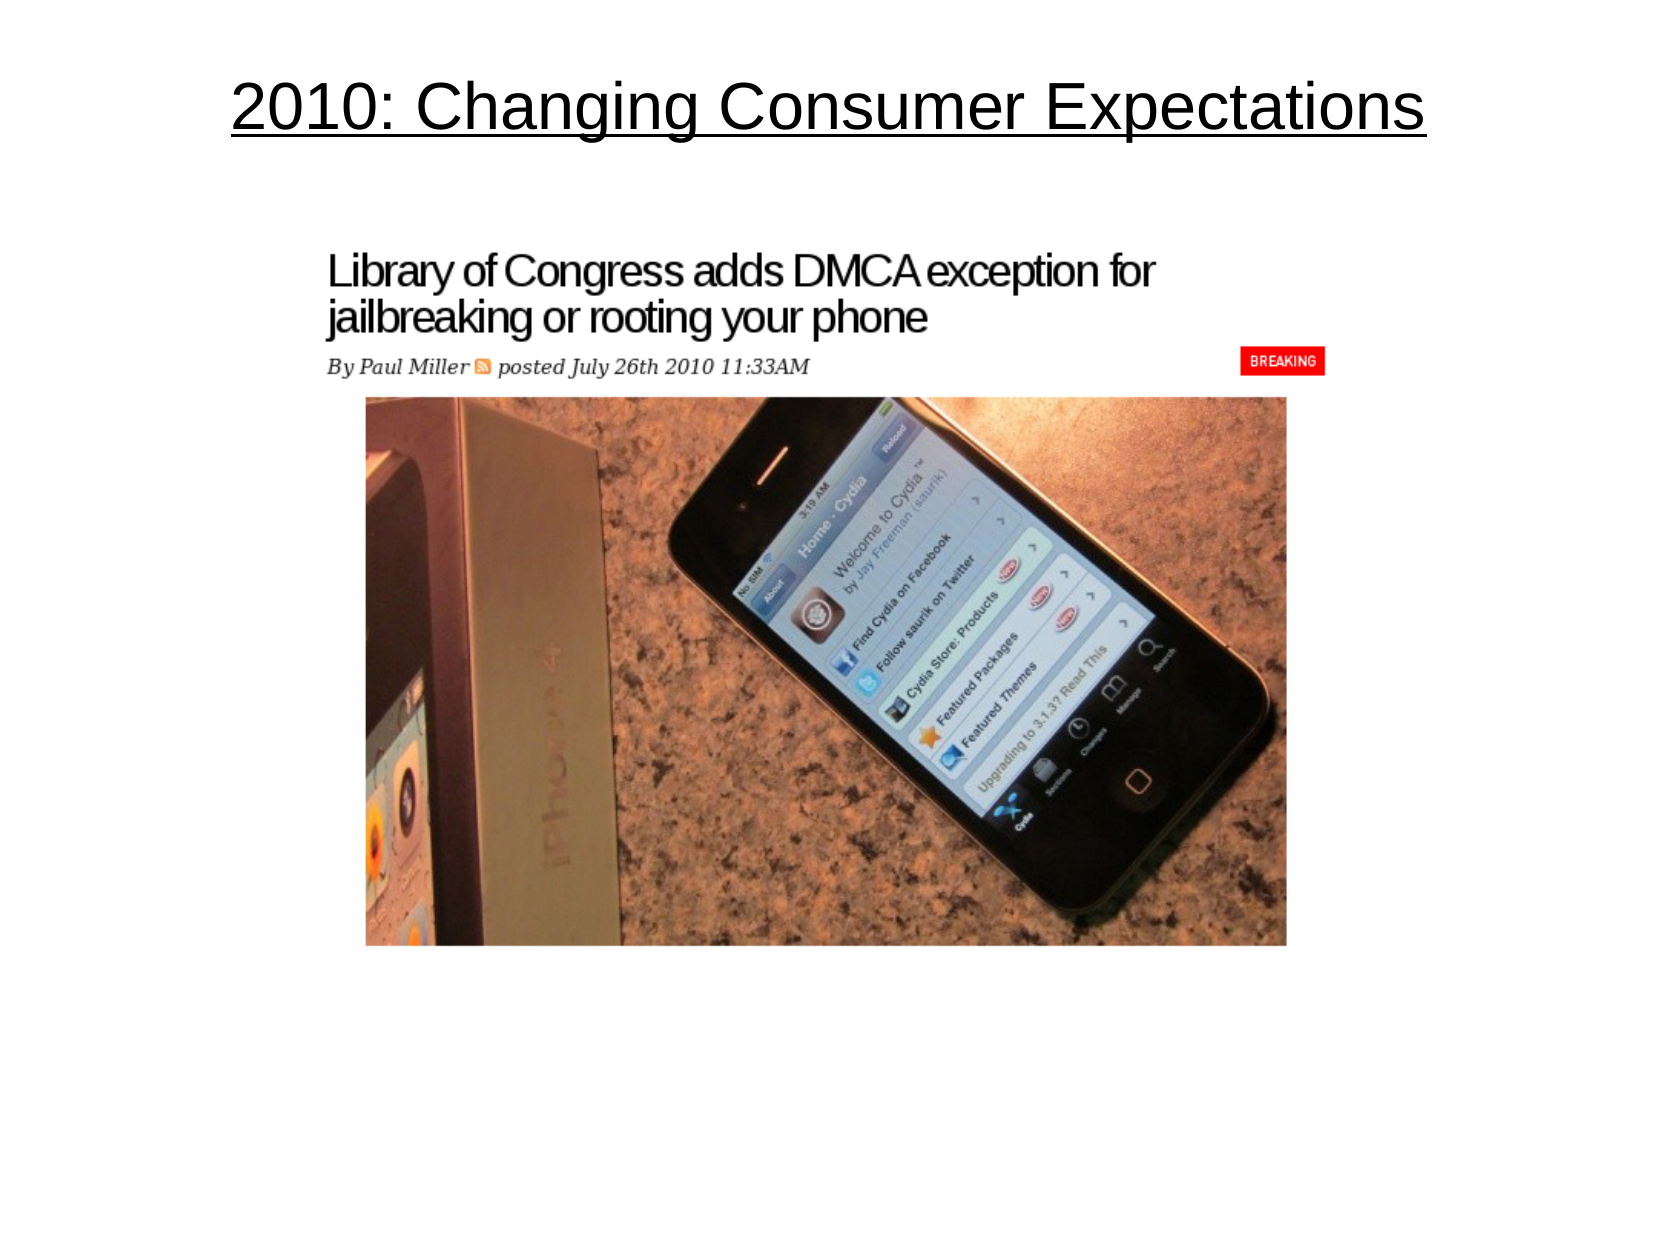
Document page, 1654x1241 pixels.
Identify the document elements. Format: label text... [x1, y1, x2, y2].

picture [300, 239, 1359, 960]
title 2010: Changing Consumer Expectations [22, 45, 1636, 169]
